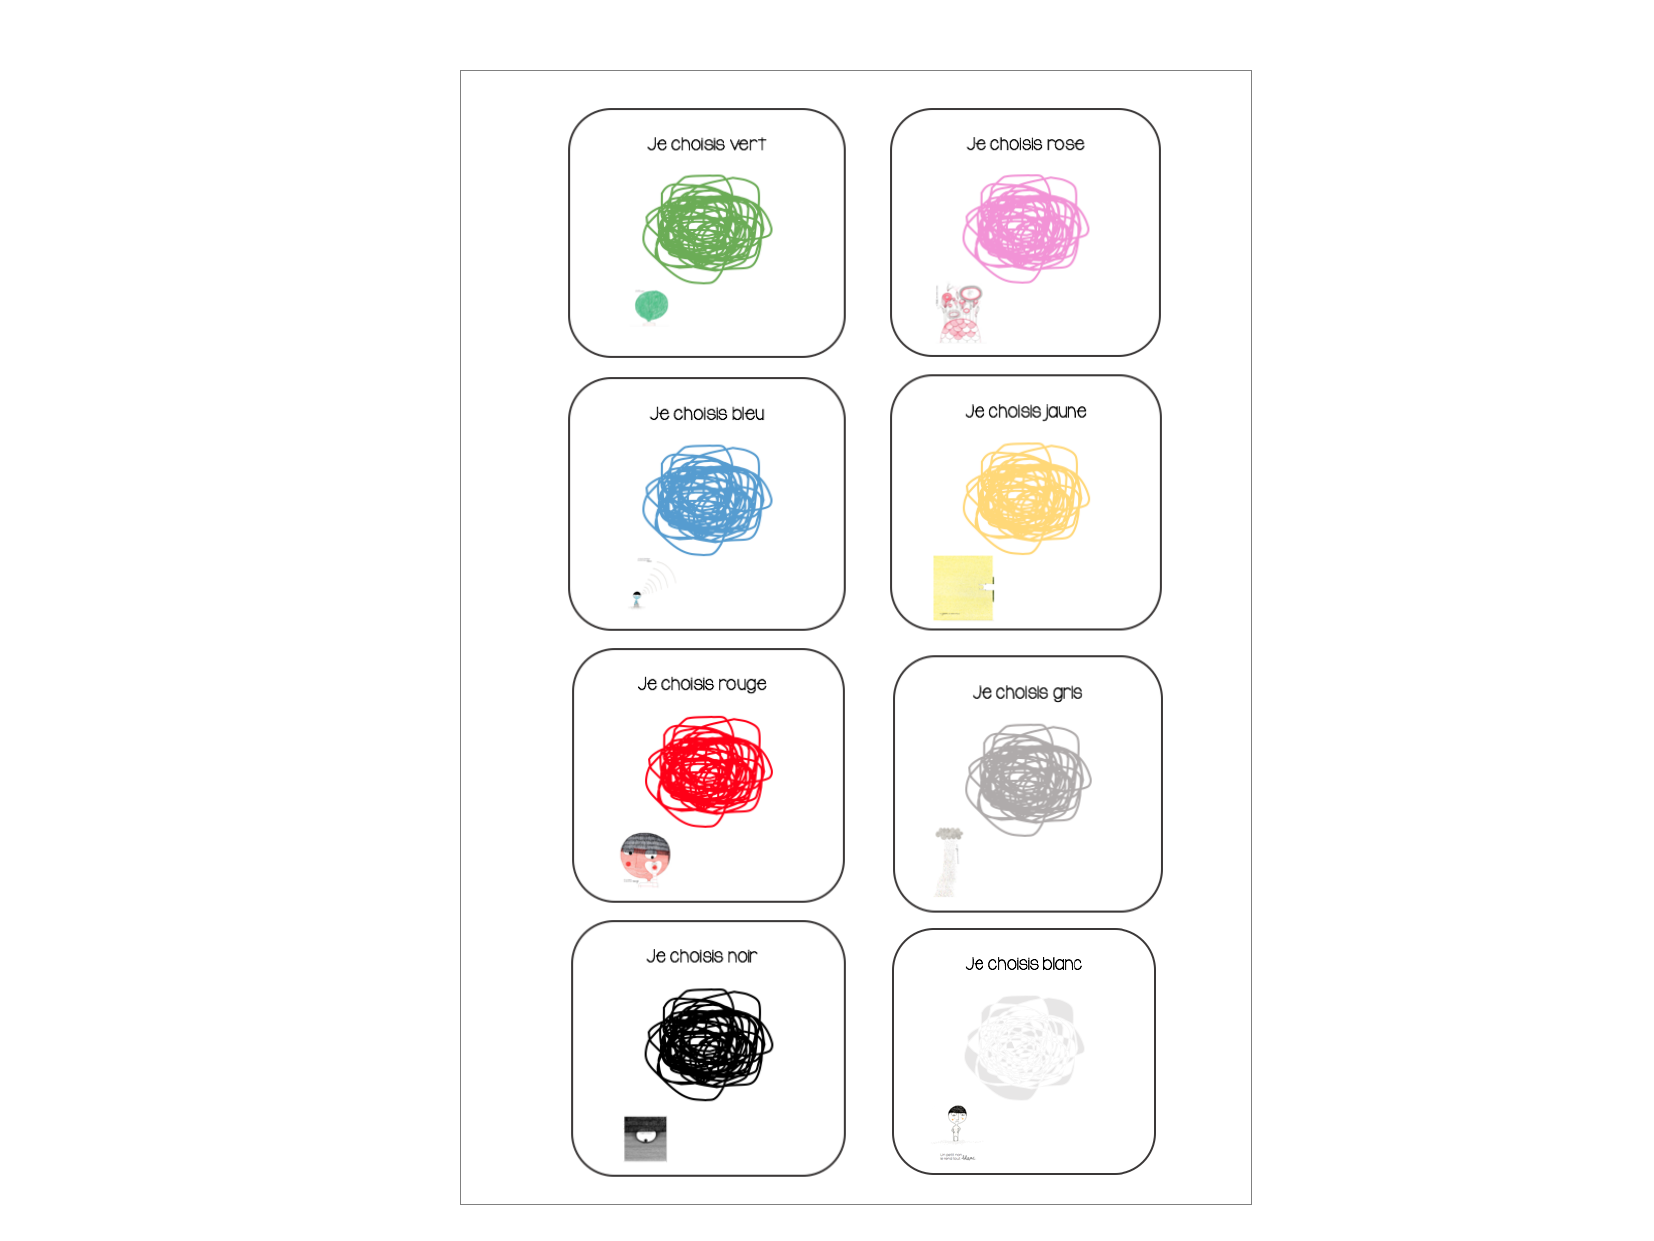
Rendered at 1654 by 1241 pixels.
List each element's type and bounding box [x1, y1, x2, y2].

picture [566, 917, 851, 1182]
picture [885, 102, 1170, 645]
picture [566, 102, 851, 367]
picture [566, 646, 851, 910]
picture [885, 649, 1170, 1185]
picture [566, 374, 851, 638]
